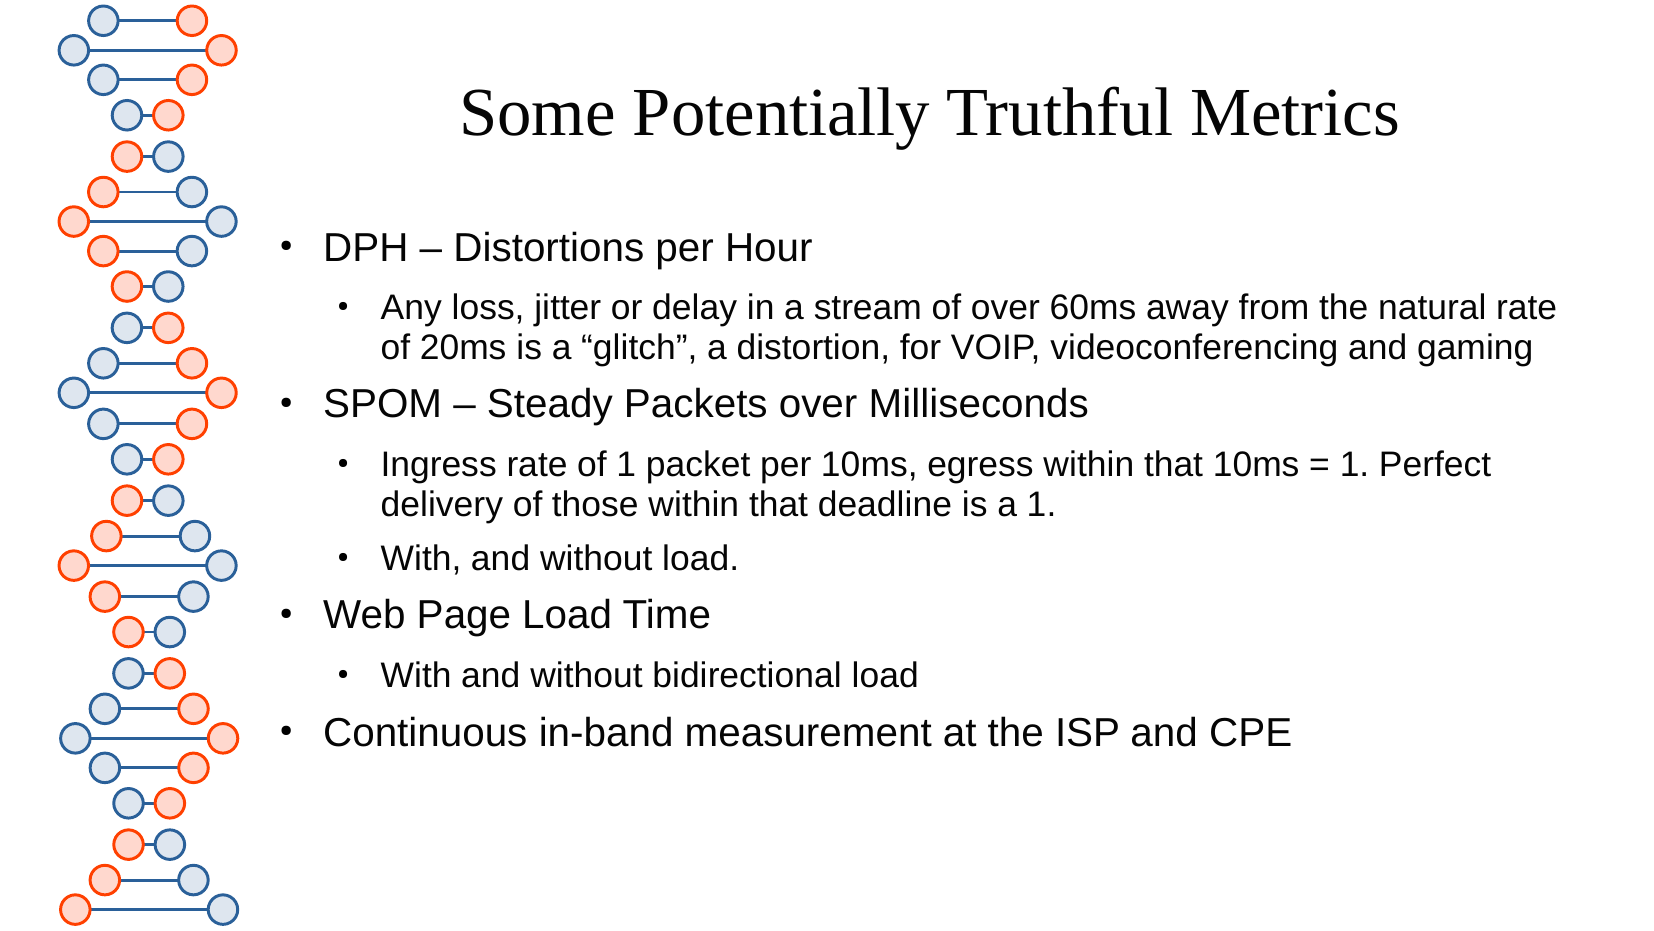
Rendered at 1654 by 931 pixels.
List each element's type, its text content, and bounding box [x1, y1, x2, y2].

title Some Potentially Truthful Metrics [265, 35, 1595, 189]
list DPH – Distortions per Hour Any loss, jitter or delay in a stream of over 60ms away from the natural rate of 20ms is a “glitch”, a distortion, for VOIP, videoconferencing and gaming SPOM – Steady Packets over Milliseconds Ingress rate of 1 packet per 10ms, egress within that 10ms = 1. Perfect delivery of those within that deadline is a 1. With, and without load. Web Page Load Time With and without bidirectional load Continuous in-band measurement at the ISP and CPE [265, 224, 1595, 764]
